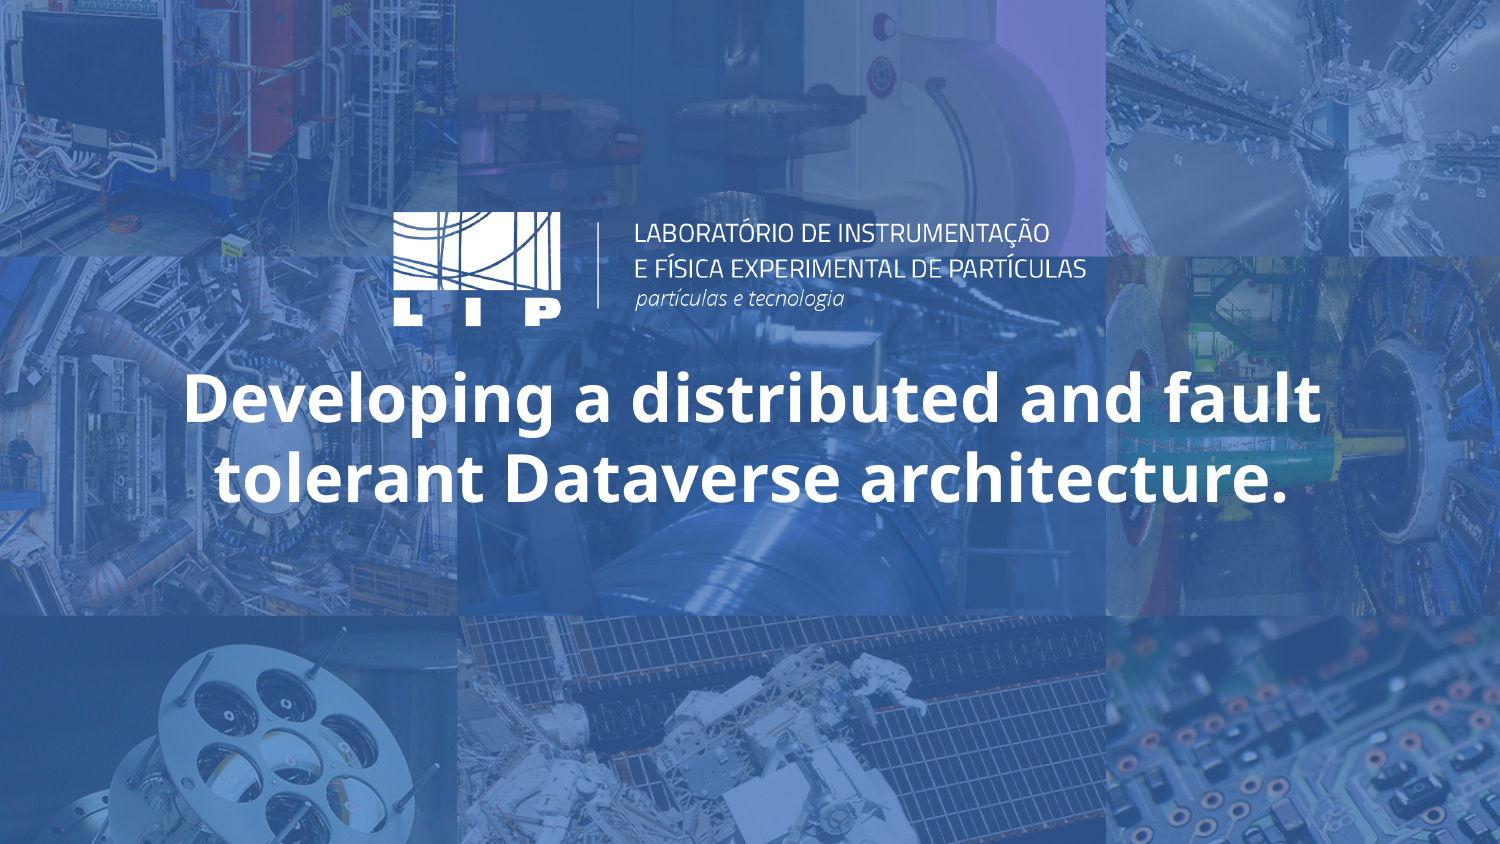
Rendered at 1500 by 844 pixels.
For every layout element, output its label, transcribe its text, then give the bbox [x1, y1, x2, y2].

picture [0, 0, 1500, 844]
title Developing a distributed and fault tolerant Dataverse architecture. [112, 340, 1392, 531]
